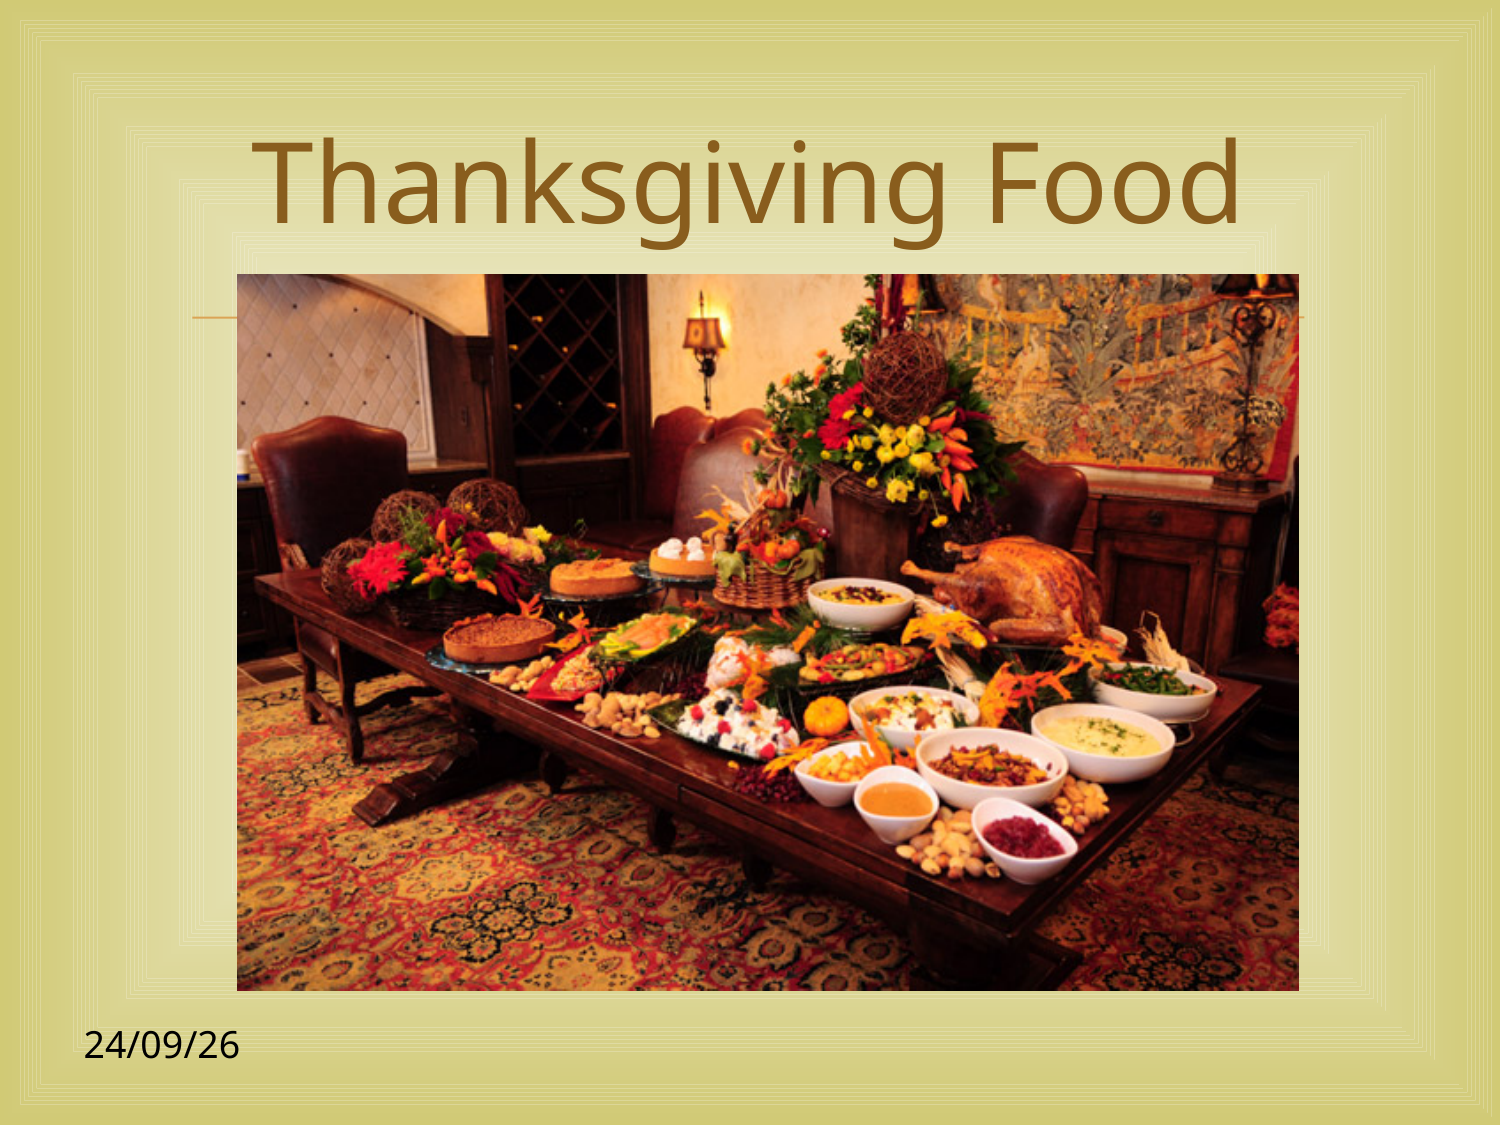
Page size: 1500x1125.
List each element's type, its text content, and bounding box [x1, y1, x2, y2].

picture [237, 274, 1299, 992]
title Thanksgiving Food [112, 93, 1386, 267]
